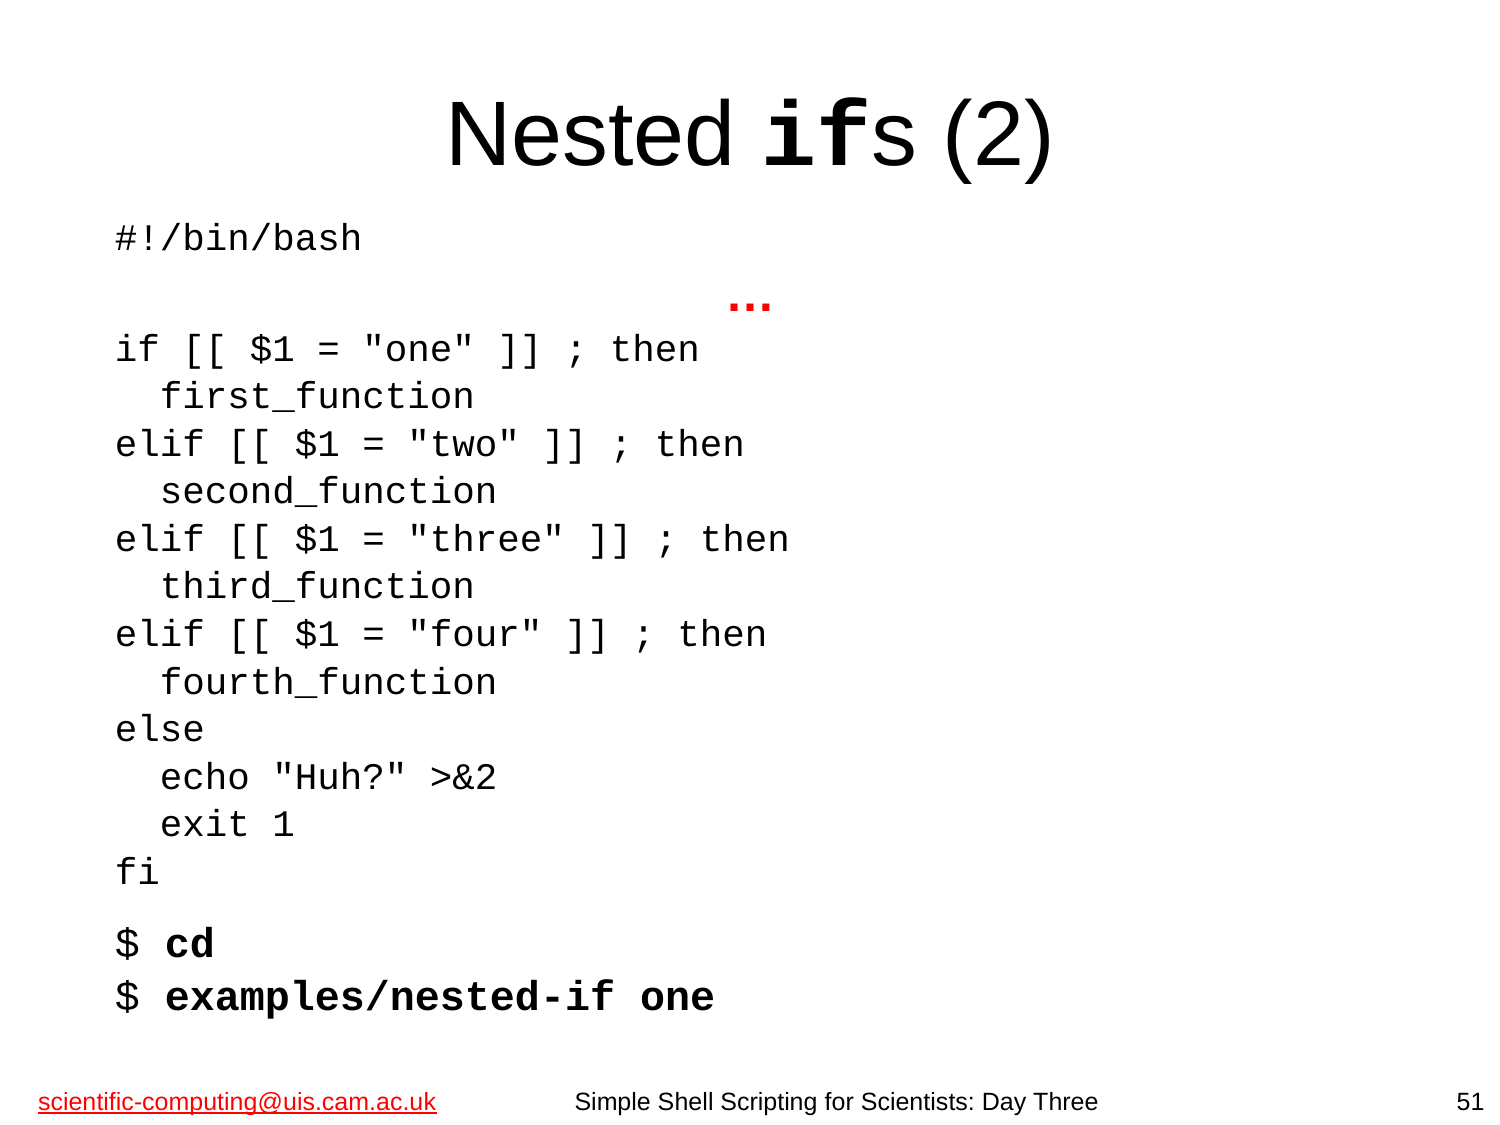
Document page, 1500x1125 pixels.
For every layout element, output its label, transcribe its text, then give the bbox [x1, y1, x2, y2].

list #!/bin/bash … if [[ $1 = "one" ]] ; then first_function elif [[ $1 = "two" ]] ; then second_function elif [[ $1 = "three" ]] ; then third_function elif [[ $1 = "four" ]] ; then fourth_function else echo "Huh?" >&2 exit 1 fi $ cd $ examples/nested-if one [99, 212, 1401, 1051]
title Nested ifs (2) [112, 74, 1388, 201]
